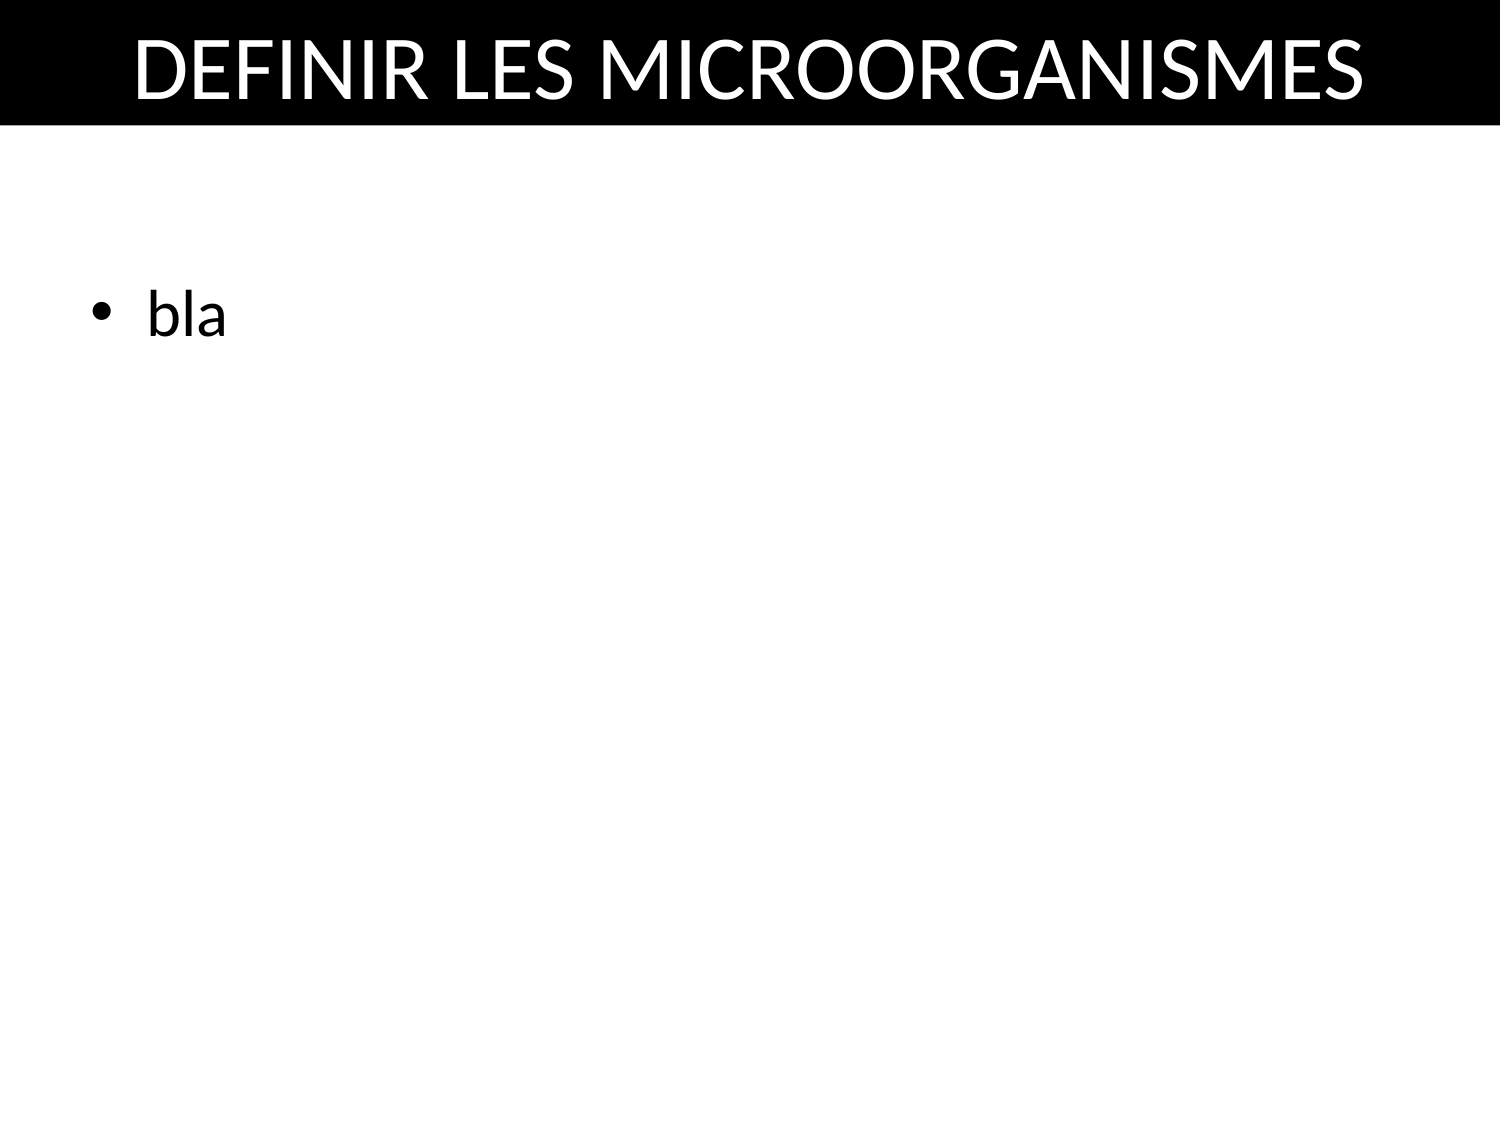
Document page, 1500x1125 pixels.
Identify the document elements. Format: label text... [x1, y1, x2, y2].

list bla [75, 262, 1426, 1005]
title DEFINIR LES MICROORGANISMES [0, 0, 1500, 126]
